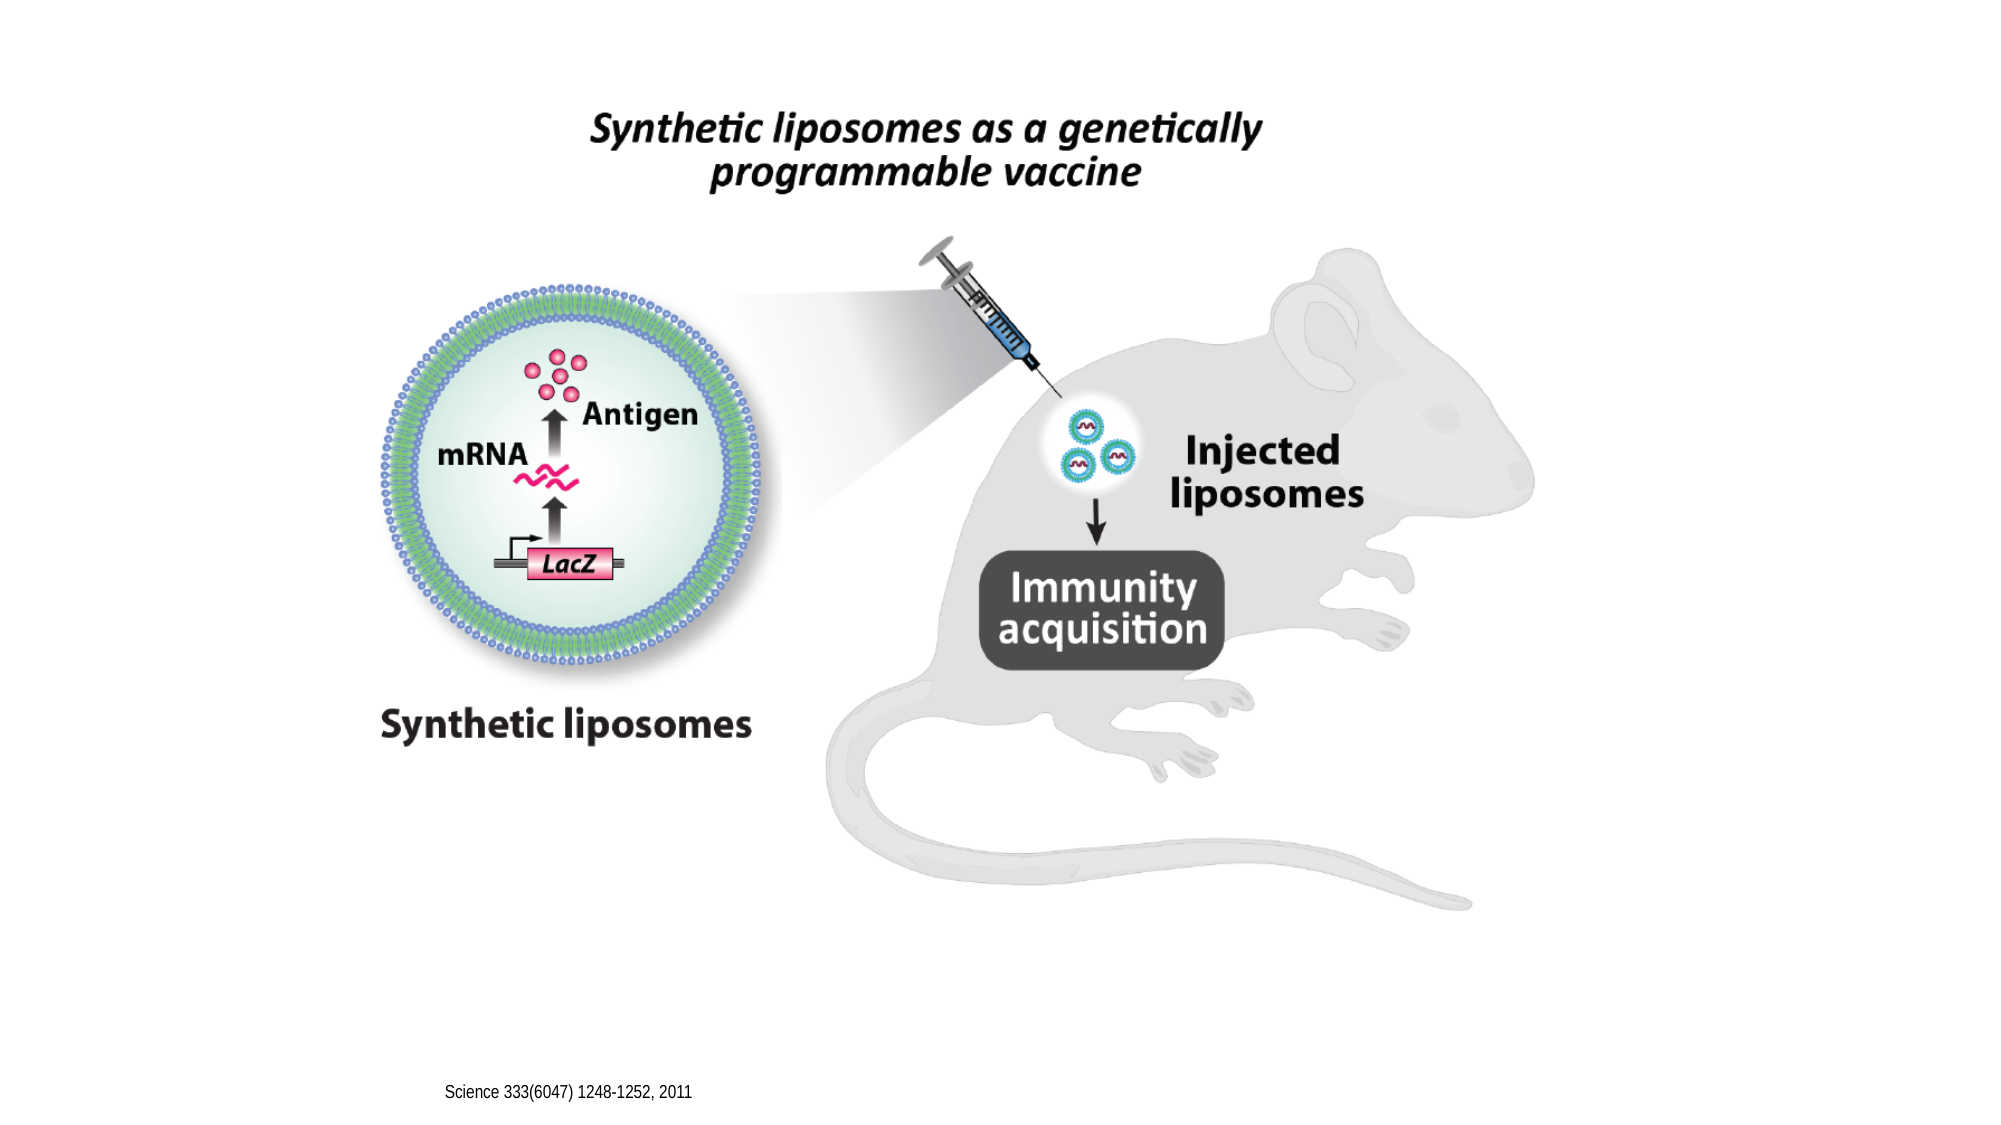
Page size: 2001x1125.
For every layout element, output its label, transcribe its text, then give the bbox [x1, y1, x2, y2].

picture [335, 97, 1566, 918]
text_box Science 333(6047) 1248-1252, 2011 [429, 1072, 1430, 1110]
